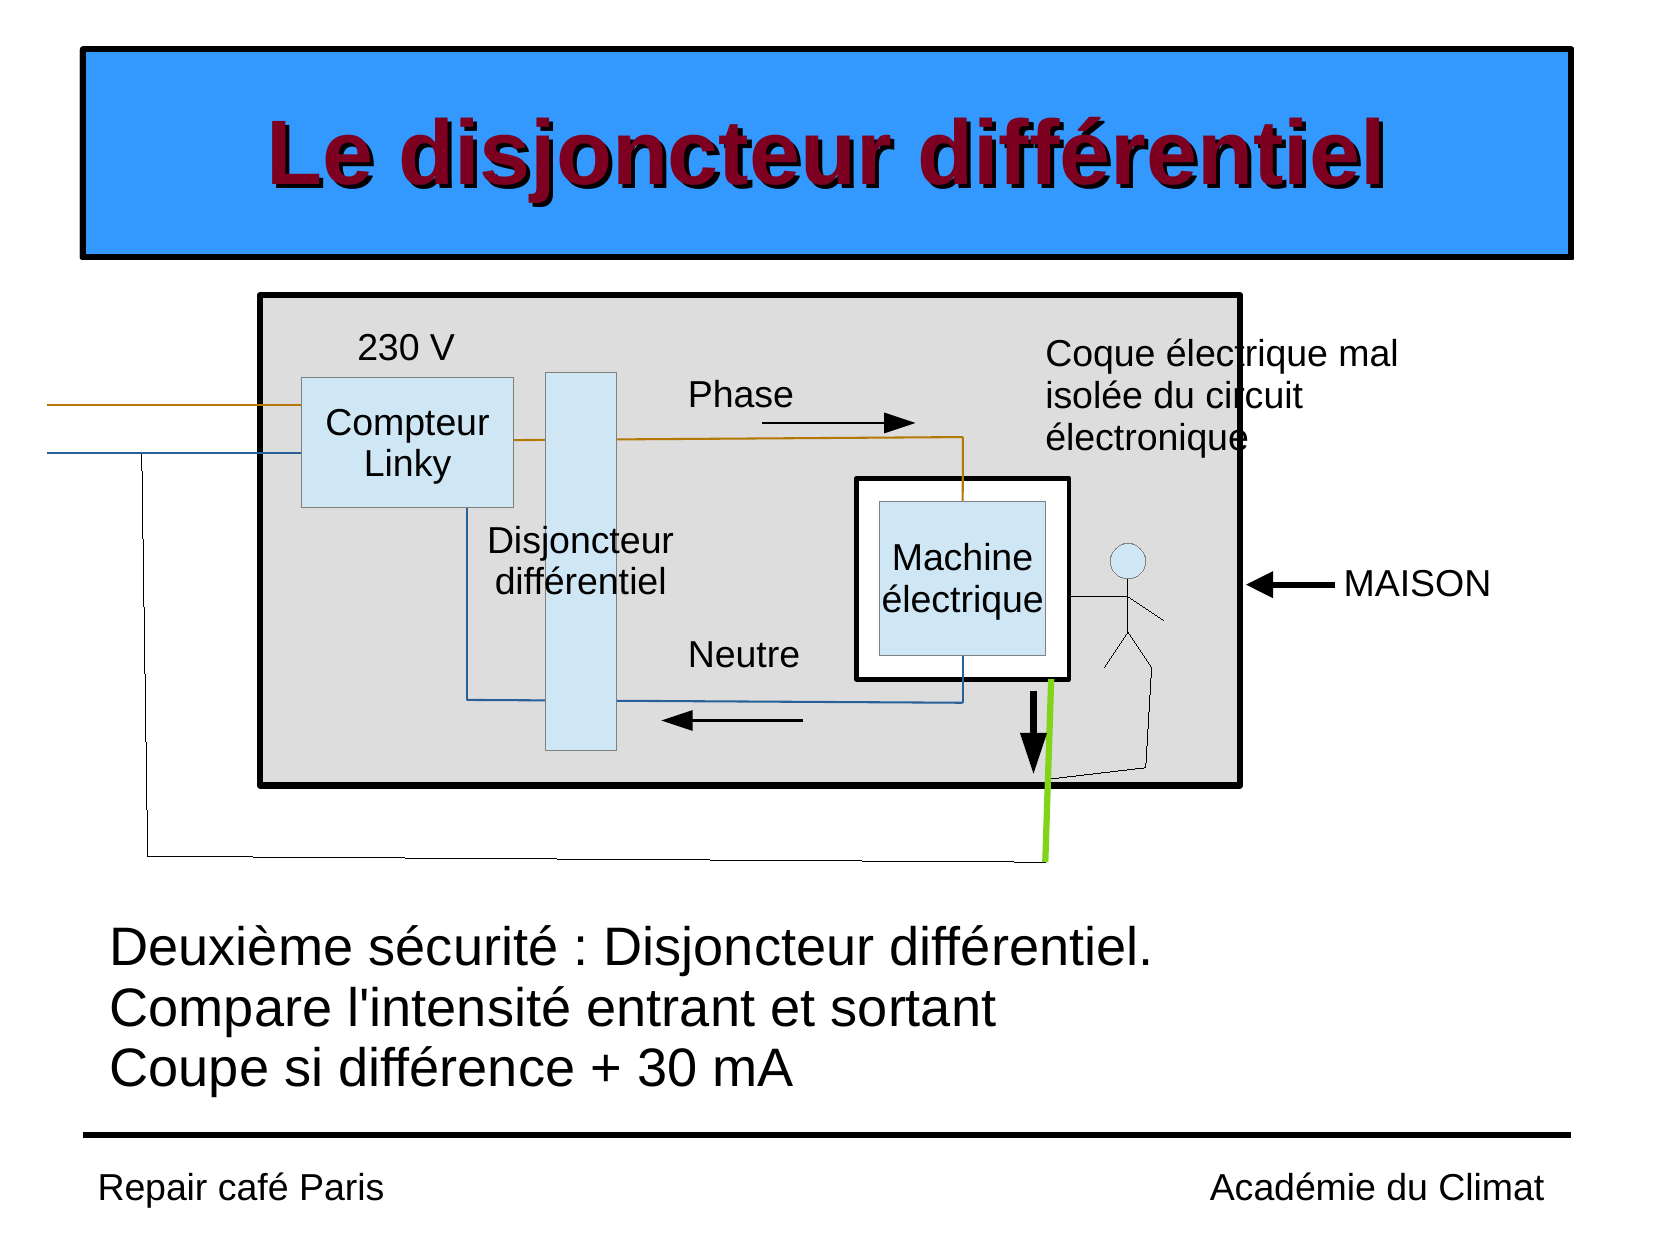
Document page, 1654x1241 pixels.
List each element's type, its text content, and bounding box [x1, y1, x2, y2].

text_box Compteur Linky [301, 377, 514, 508]
text_box 230 V [342, 318, 471, 376]
text_box Disjoncteur différentiel [545, 372, 617, 751]
text_box Repair café Paris Académie du Climat [82, 1158, 1571, 1216]
text_box [259, 295, 1241, 786]
text_box Deuxième sécurité : Disjoncteur différentiel. Compare l'intensité entrant et sortant Coupe si différence + 30 mA [94, 909, 1560, 1111]
text_box [617, 439, 962, 701]
text_box MAISON [1328, 555, 1507, 612]
text_box [259, 406, 301, 452]
text_box Phase [673, 365, 810, 423]
text_box Neutre [673, 625, 816, 683]
text_box Coque électrique mal isolée du circuit électronique [1030, 324, 1453, 473]
text_box Machine électrique [879, 501, 1046, 656]
title Le disjoncteur différentiel [82, 49, 1571, 257]
text_box [468, 441, 545, 699]
